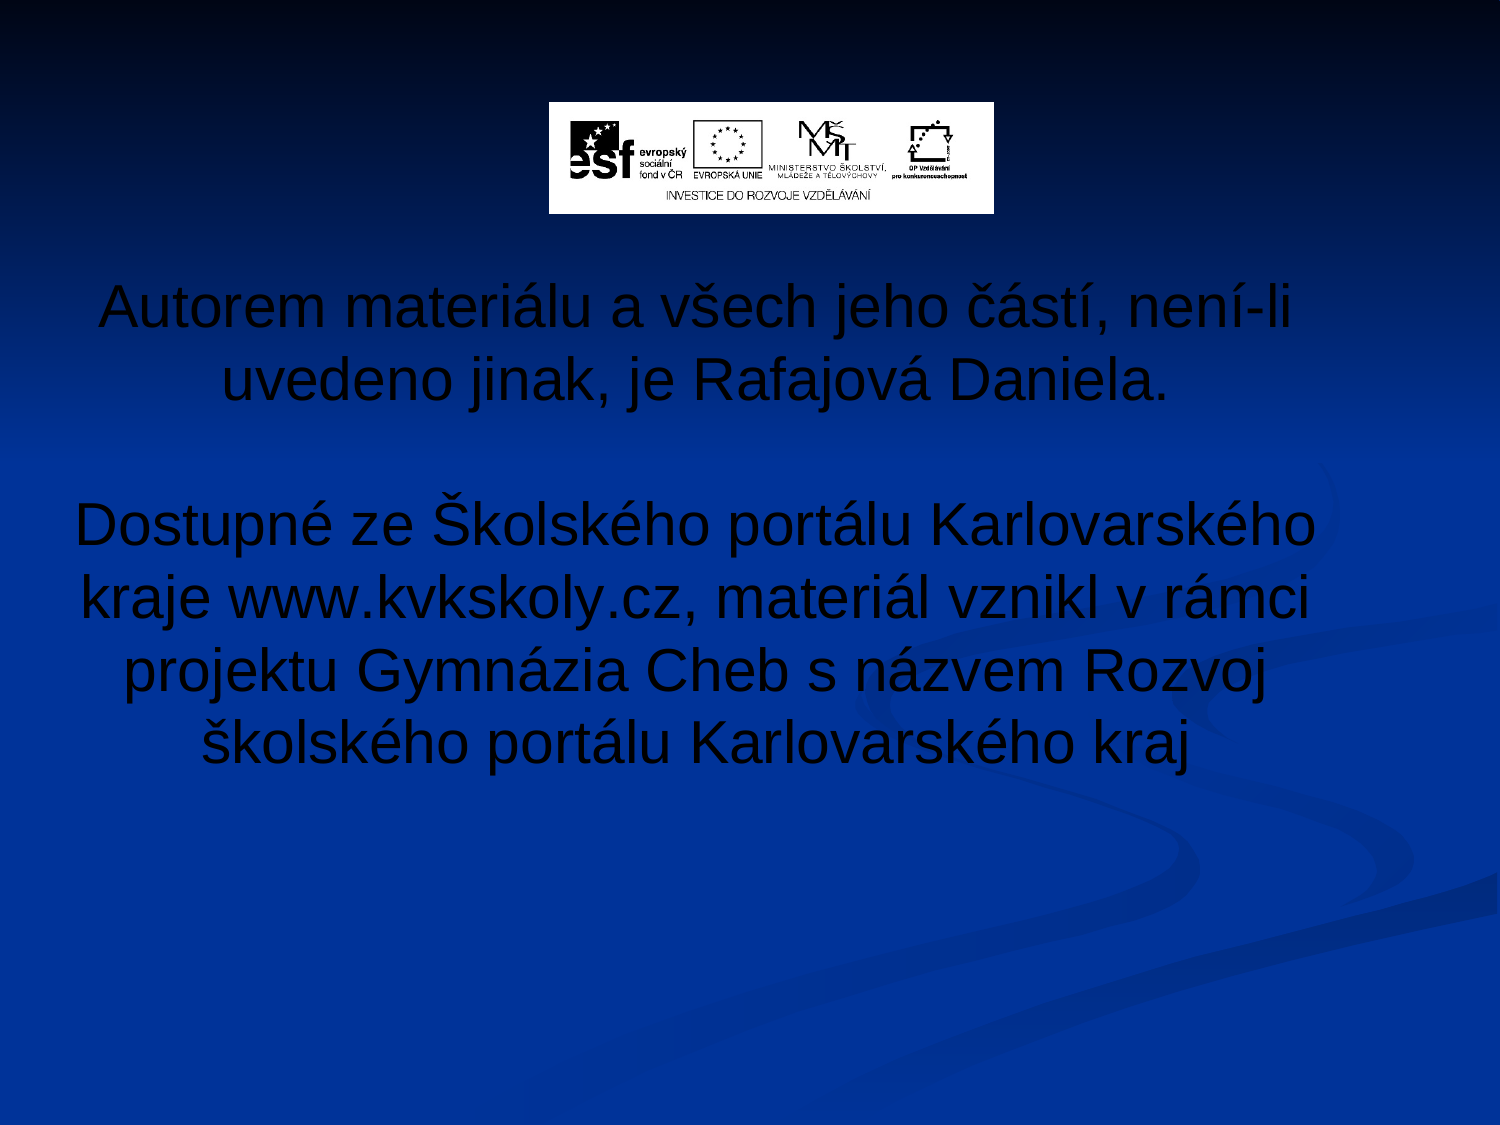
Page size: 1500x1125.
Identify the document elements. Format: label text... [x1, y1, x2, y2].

picture [549, 102, 994, 214]
text_box Autorem materiálu a všech jeho částí, není-li uvedeno jinak, je Rafajová Daniela. Dostupné ze Školského portálu Karlovarského kraje www.kvkskoly.cz, materiál vznikl v rámci projektu Gymnázia Cheb s názvem Rozvoj školského portálu Karlovarského kraj [74, 263, 1425, 1006]
